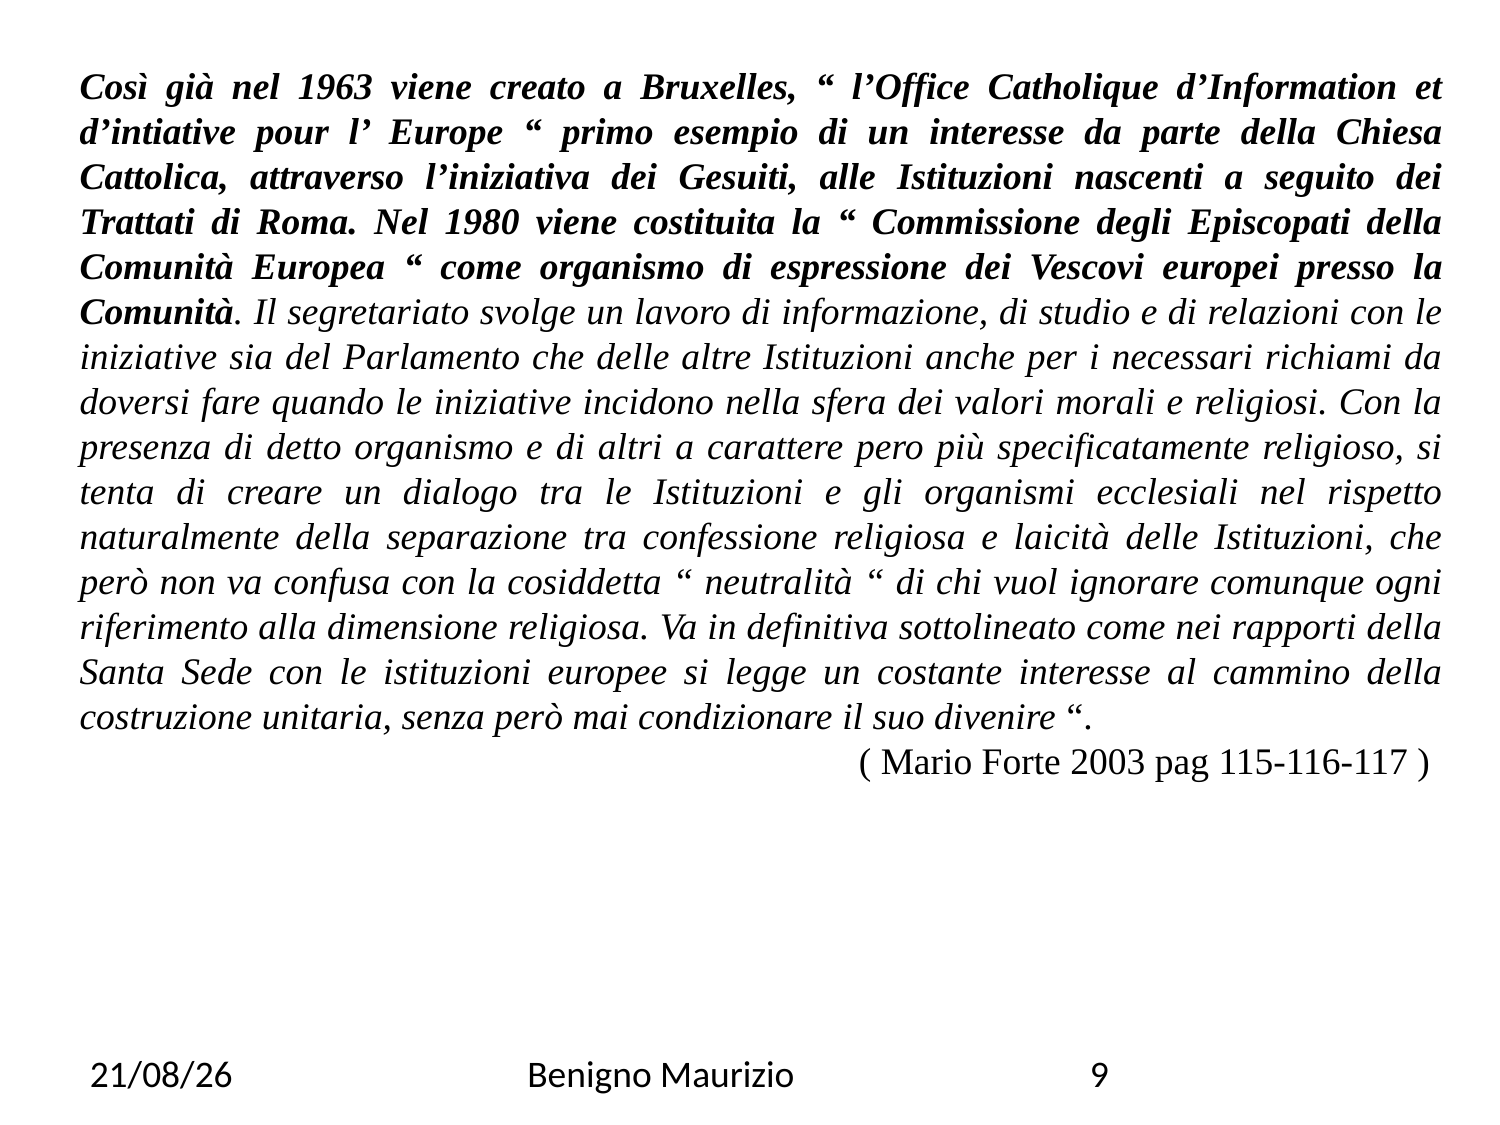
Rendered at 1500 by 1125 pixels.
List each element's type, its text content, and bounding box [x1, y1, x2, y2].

slide_number 14/07/15 [75, 1042, 425, 1103]
text_box Così già nel 1963 viene creato a Bruxelles, “ l’Office Catholique d’Information et d’intiative pour l’ Europe “ primo esempio di un interesse da parte della Chiesa Cattolica, attraverso l’iniziativa dei Gesuiti, alle Istituzioni nascenti a seguito dei Trattati di Roma. Nel 1980 viene costituita la “ Commissione degli Episcopati della Comunità Europea “ come organismo di espressione dei Vescovi europei presso la Comunità. Il segretariato svolge un lavoro di informazione, di studio e di relazioni con le iniziative sia del Parlamento che delle altre Istituzioni anche per i necessari richiami da doversi fare quando le iniziative incidono nella sfera dei valori morali e religiosi. Con la presenza di detto organismo e di altri a carattere pero più specificatamente religioso, si tenta di creare un dialogo tra le Istituzioni e gli organismi ecclesiali nel rispetto naturalmente della separazione tra confessione religiosa e laicità delle Istituzioni, che però non va confusa con la cosiddetta “ neutralità “ di chi vuol ignorare comunque ogni riferimento alla dimensione religiosa. Va in definitiva sottolineato come nei rapporti della Santa Sede con le istituzioni europee si legge un costante interesse al cammino della costruzione unitaria, senza però mai condizionare il suo divenire “. ( Mario Forte 2003 pag 115-116-117 ) [64, 54, 1459, 835]
slide_number <numero> [1074, 1042, 1425, 1103]
footer Benigno Maurizio [512, 1042, 988, 1103]
